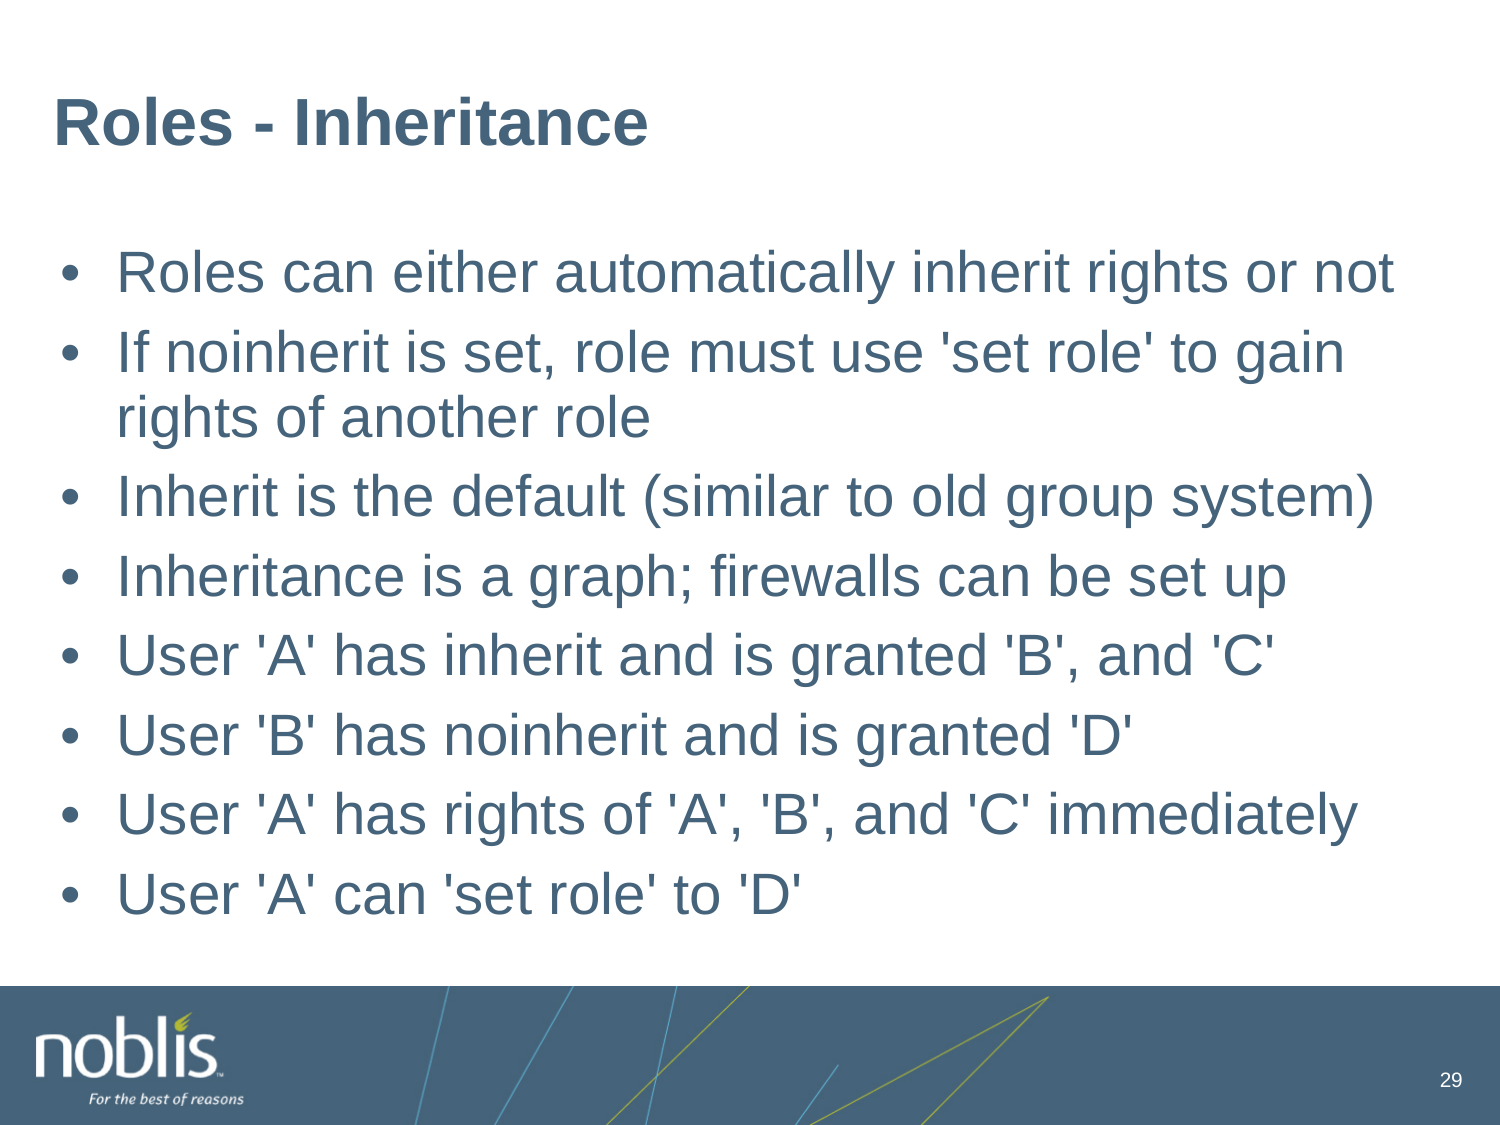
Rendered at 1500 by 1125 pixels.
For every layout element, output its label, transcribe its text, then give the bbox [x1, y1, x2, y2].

picture [0, 986, 1500, 1125]
title Roles - Inheritance [53, 38, 1438, 211]
list Roles can either automatically inherit rights or not If noinherit is set, role must use 'set role' to gain rights of another role Inherit is the default (similar to old group system) Inheritance is a graph; firewalls can be set up User 'A' has inherit and is granted 'B', and 'C' User 'B' has noinherit and is granted 'D' User 'A' has rights of 'A', 'B', and 'C' immediately User 'A' can 'set role' to 'D' [60, 239, 1437, 968]
